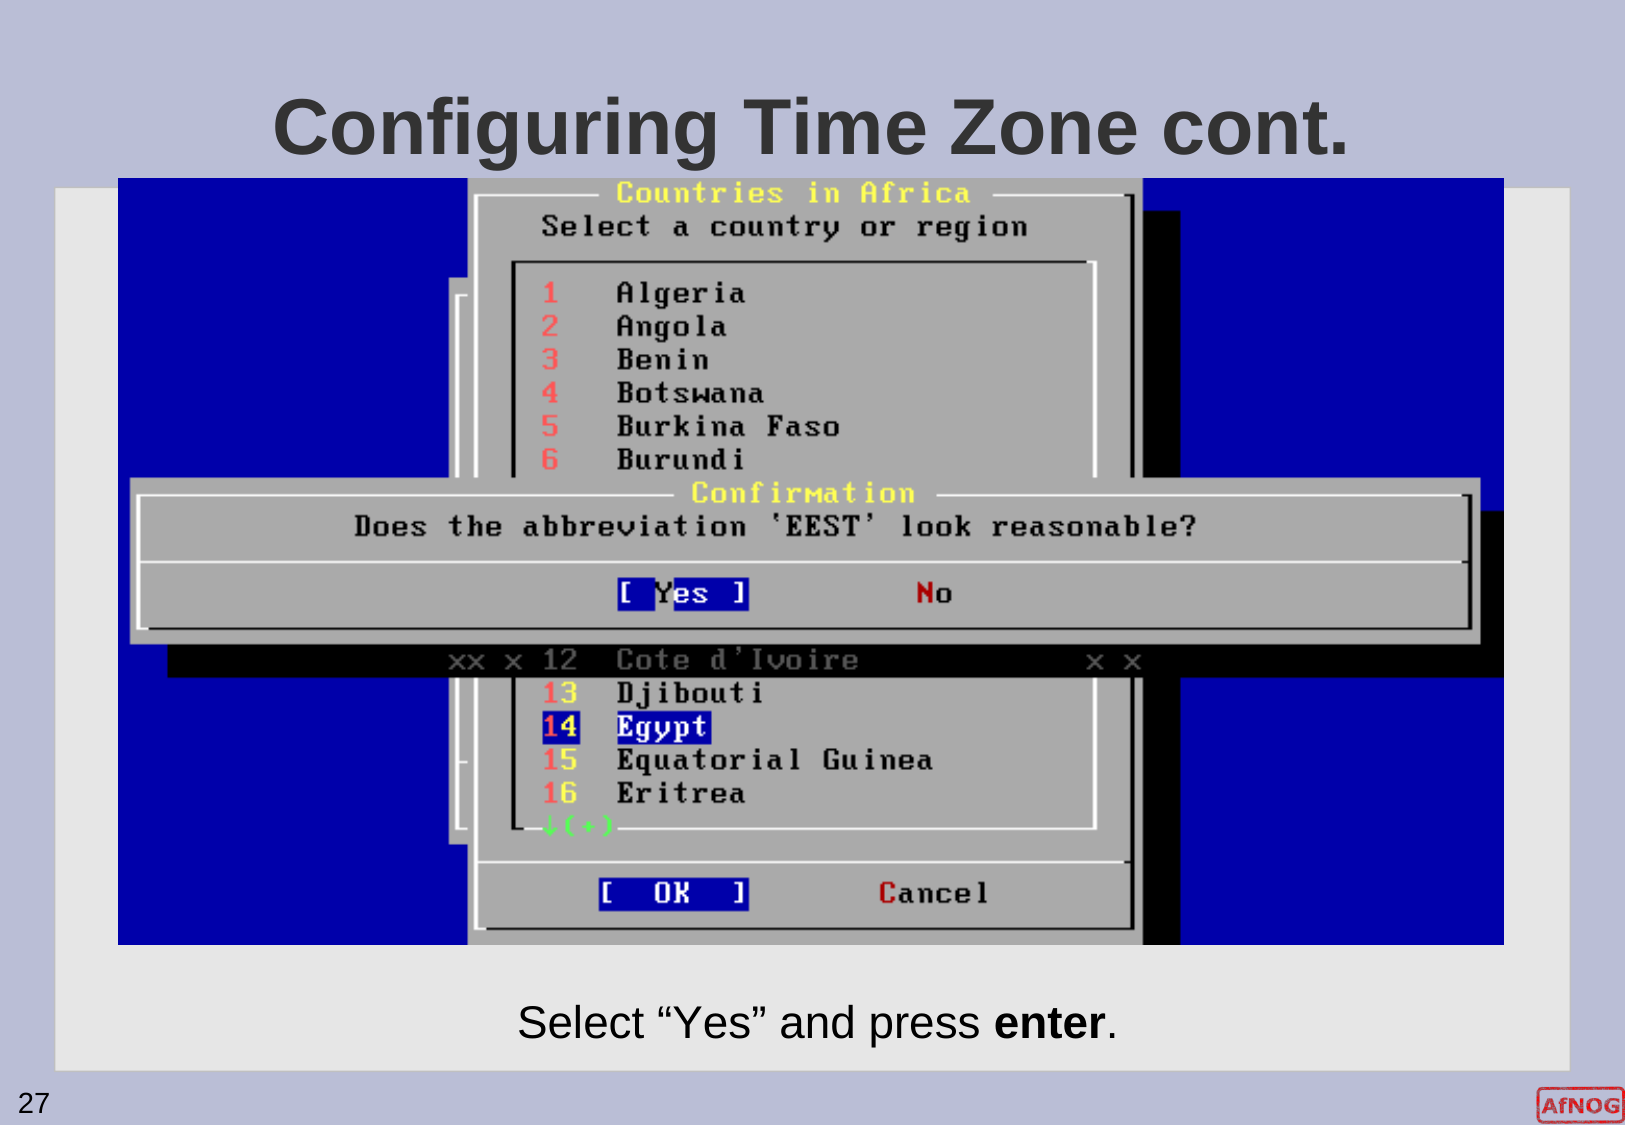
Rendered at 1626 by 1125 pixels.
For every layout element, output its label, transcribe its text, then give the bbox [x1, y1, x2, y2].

text_box Select “Yes” and press enter. [153, 992, 1483, 1059]
title Configuring Time Zone cont. [54, 44, 1571, 215]
picture [1535, 1085, 1626, 1125]
picture [118, 178, 1504, 945]
